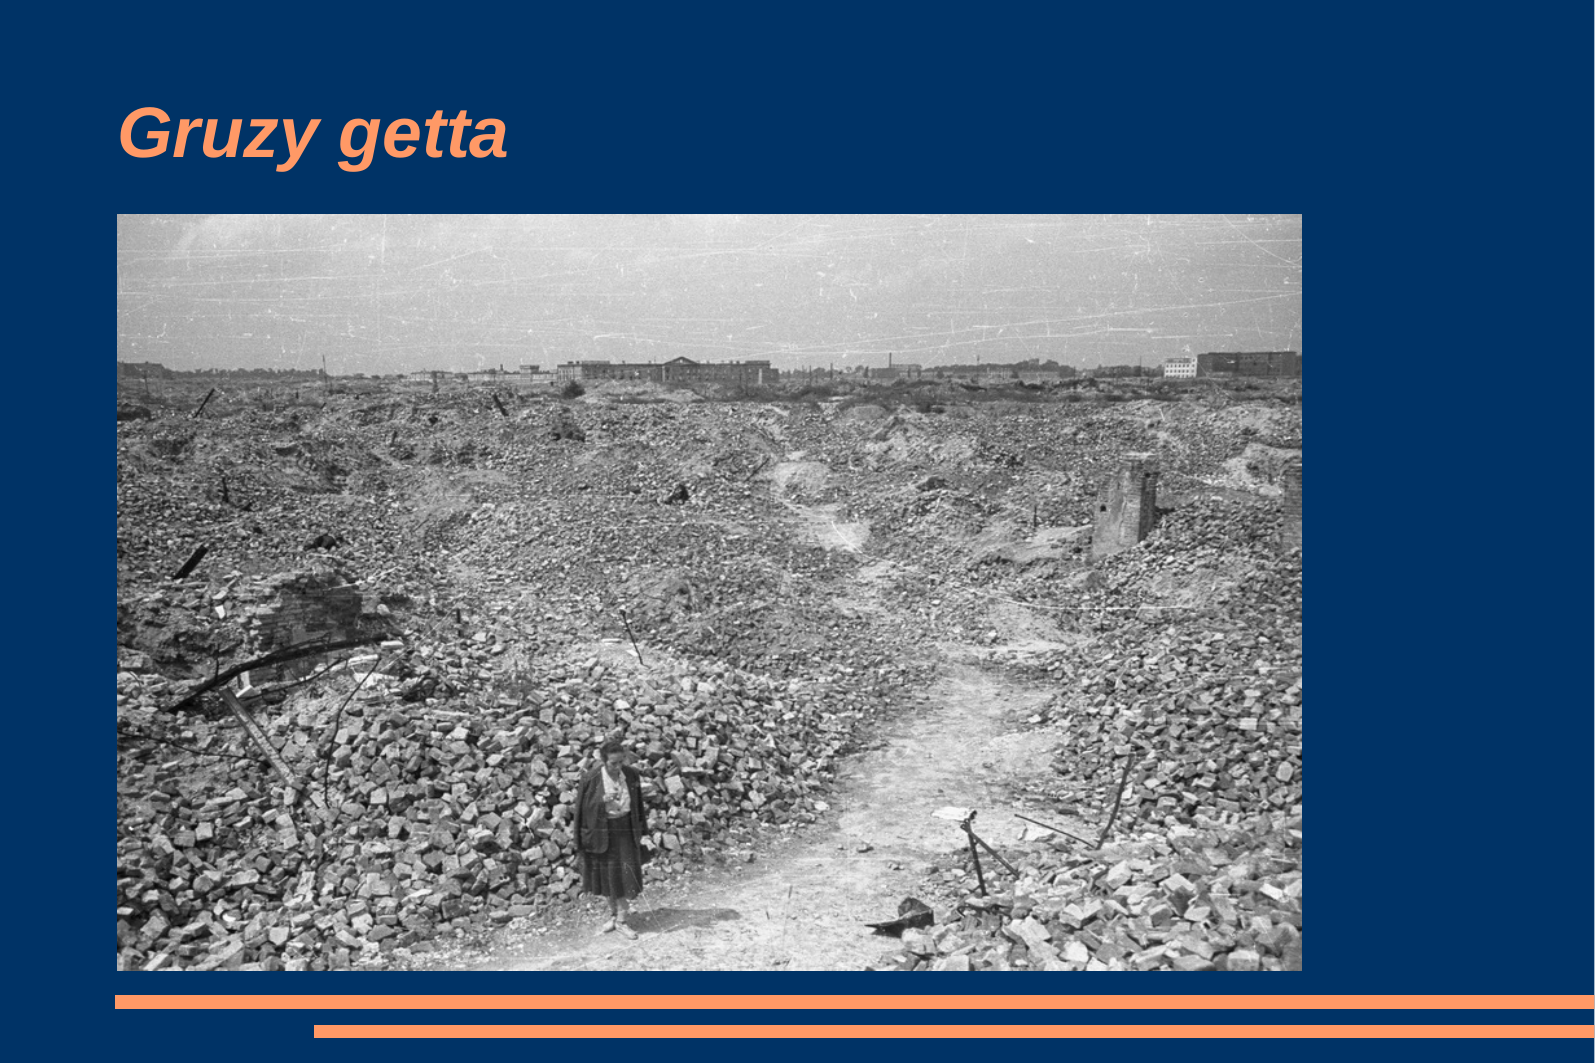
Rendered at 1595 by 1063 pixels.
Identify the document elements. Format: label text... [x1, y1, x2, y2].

picture [117, 214, 1302, 971]
title Gruzy getta [117, 39, 1479, 218]
